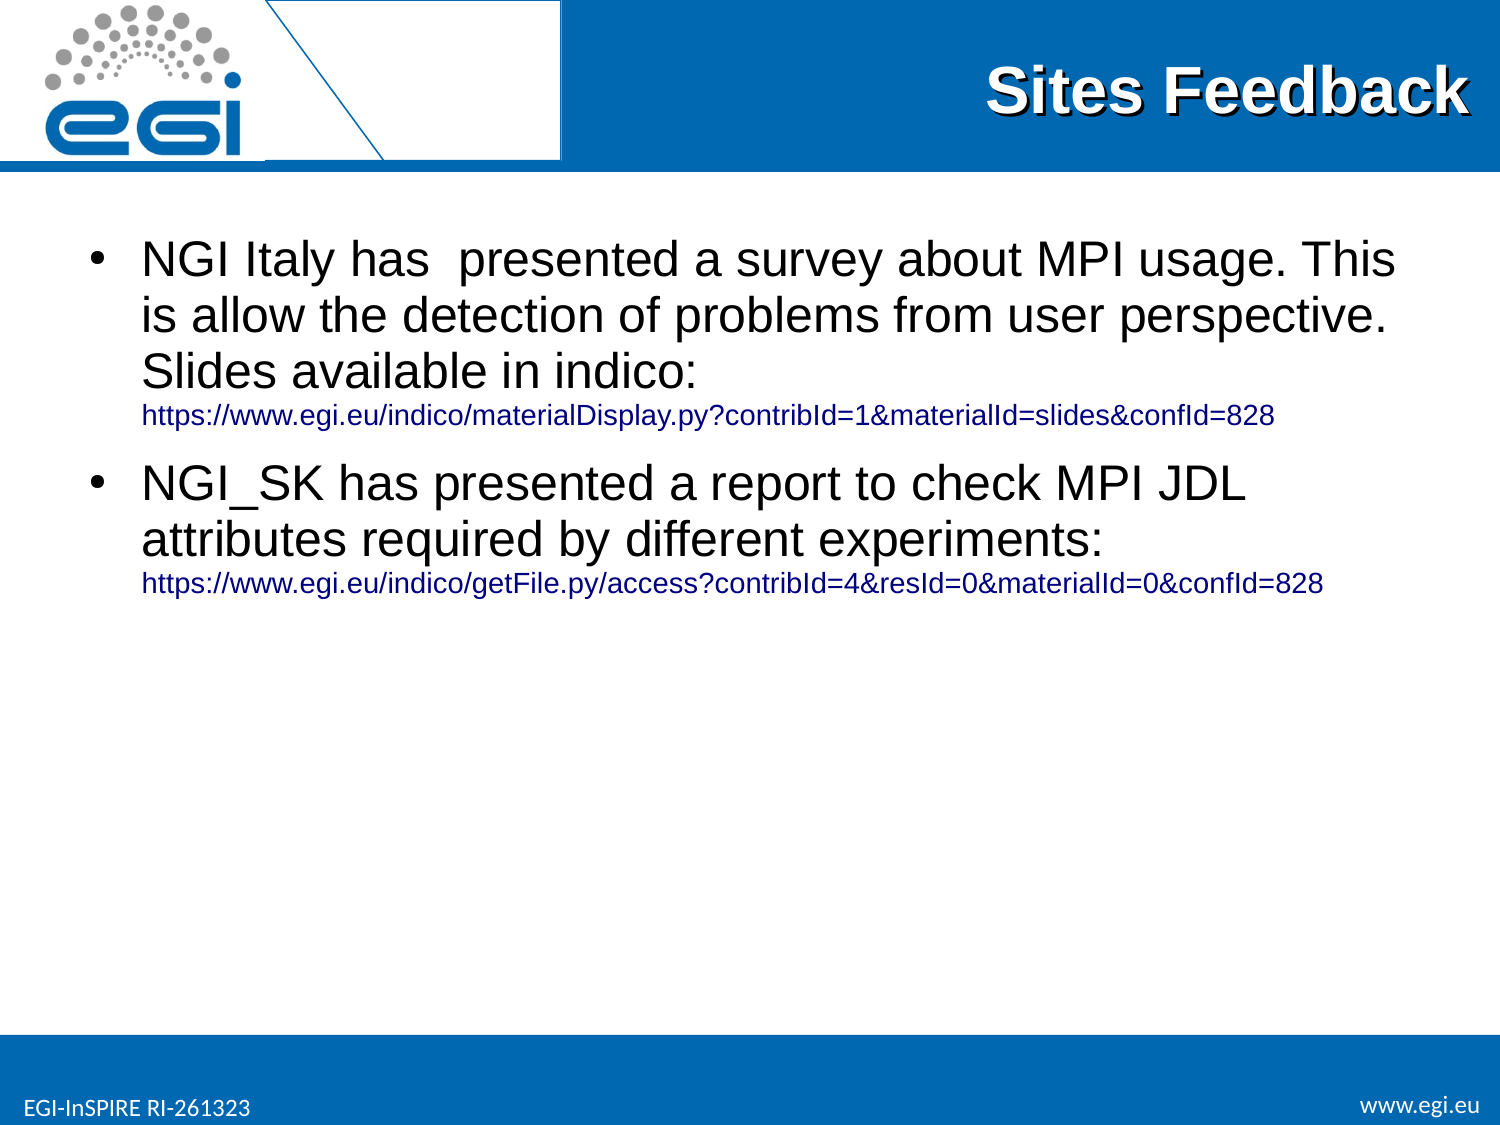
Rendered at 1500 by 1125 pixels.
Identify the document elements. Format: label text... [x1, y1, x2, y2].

title Sites Feedback [348, 19, 1471, 161]
list NGI Italy has presented a survey about MPI usage. This is allow the detection of problems from user perspective. Slides available in indico: https://www.egi.eu/indico/materialDisplay.py?contribId=1&materialId=slides&confId=828 NGI_SK has presented a report to check MPI JDL attributes required by different experiments: https://www.egi.eu/indico/getFile.py/access?contribId=4&resId=0&materialId=0&confId=828 [0, 231, 1425, 975]
picture [0, 0, 265, 161]
